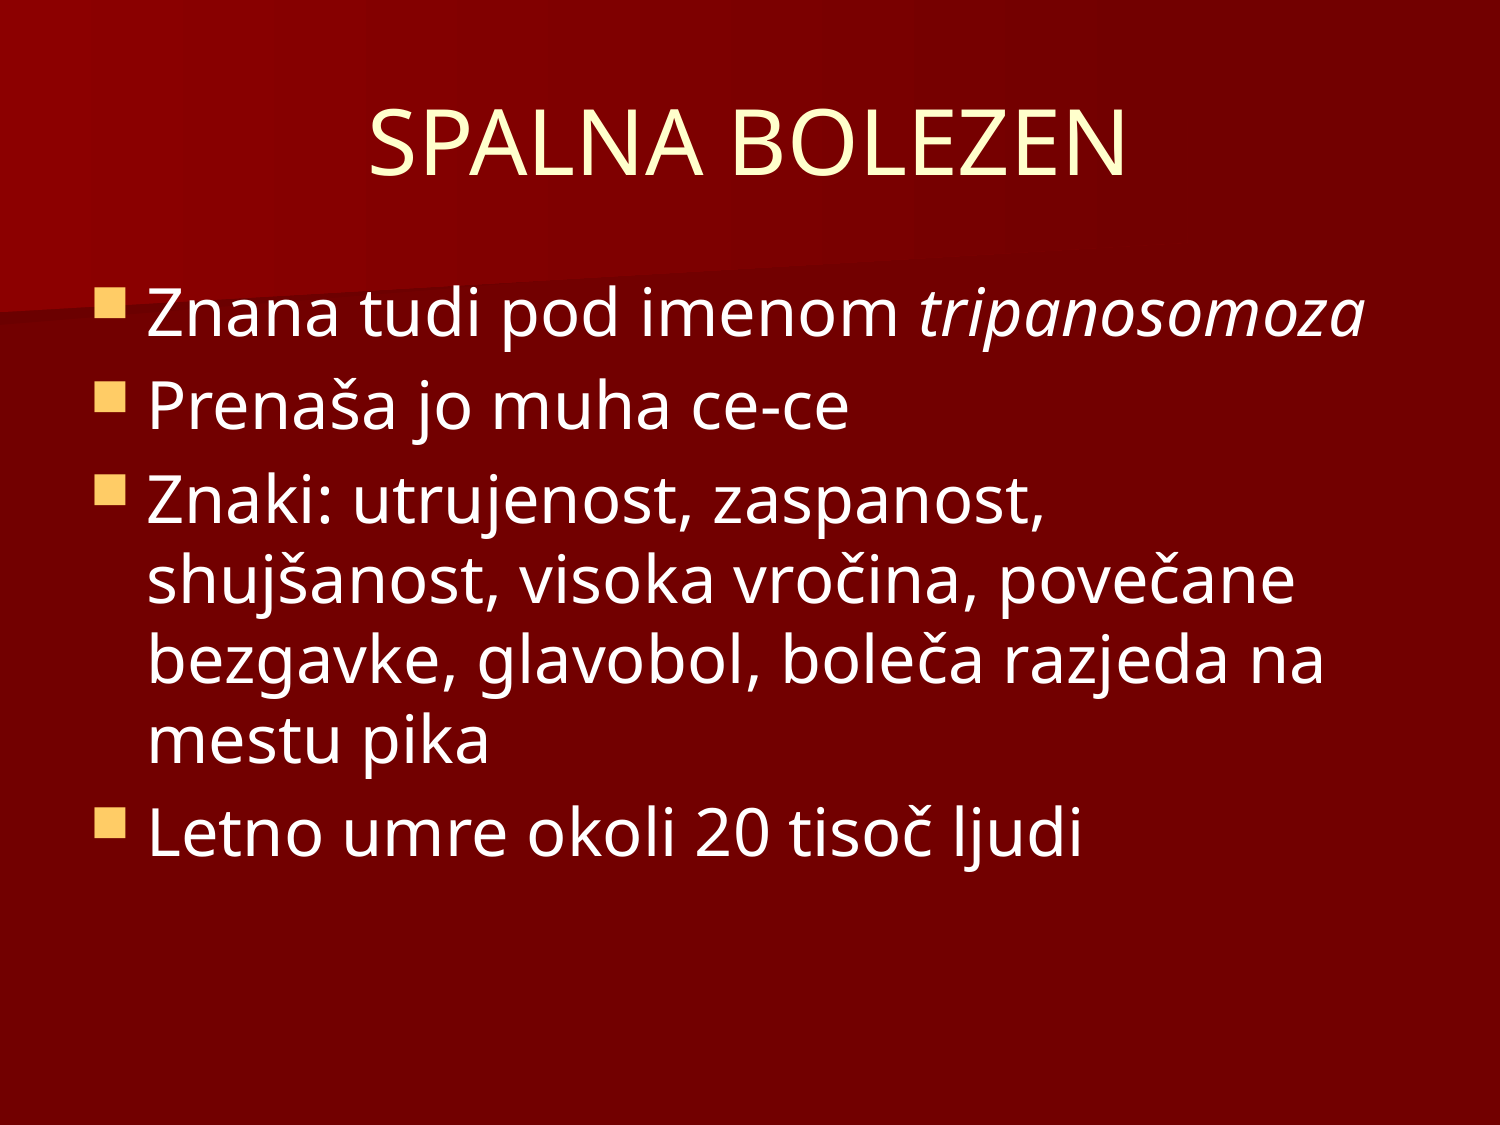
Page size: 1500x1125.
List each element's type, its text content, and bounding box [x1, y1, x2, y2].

list Znana tudi pod imenom tripanosomoza Prenaša jo muha ce-ce Znaki: utrujenost, zaspanost, shujšanost, visoka vročina, povečane bezgavke, glavobol, boleča razjeda na mestu pika Letno umre okoli 20 tisoč ljudi [75, 262, 1425, 1000]
title SPALNA BOLEZEN [75, 45, 1425, 233]
